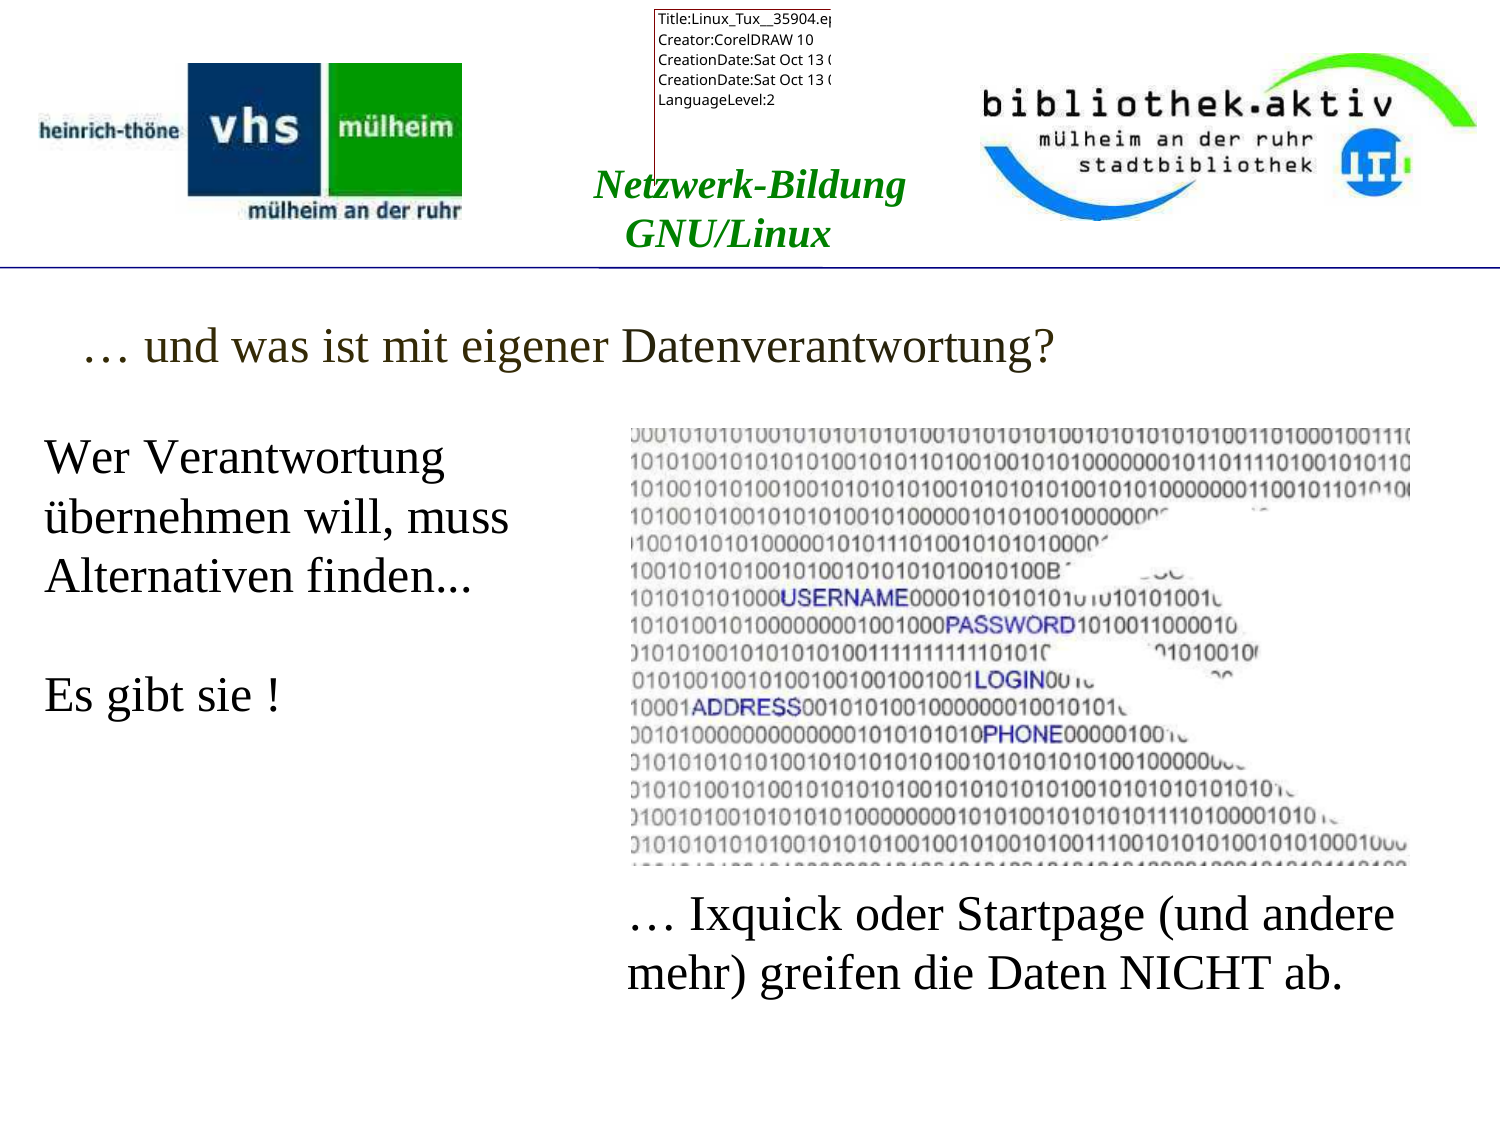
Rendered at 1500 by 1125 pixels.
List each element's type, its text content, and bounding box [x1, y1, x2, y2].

text_box Wer Verantwortung übernehmen will, muss Alternativen finden... Es gibt sie ! [29, 419, 613, 731]
picture [980, 53, 1477, 221]
picture [631, 428, 1410, 866]
text_box Netzwerk-Bildung GNU/Linux [578, 151, 934, 266]
picture [653, 8, 831, 151]
text_box … und was ist mit eigener Datenverantwortung? [67, 307, 1274, 390]
picture [38, 63, 462, 220]
text_box … Ixquick oder Startpage (und andere mehr) greifen die Daten NICHT ab. [612, 875, 1481, 1069]
